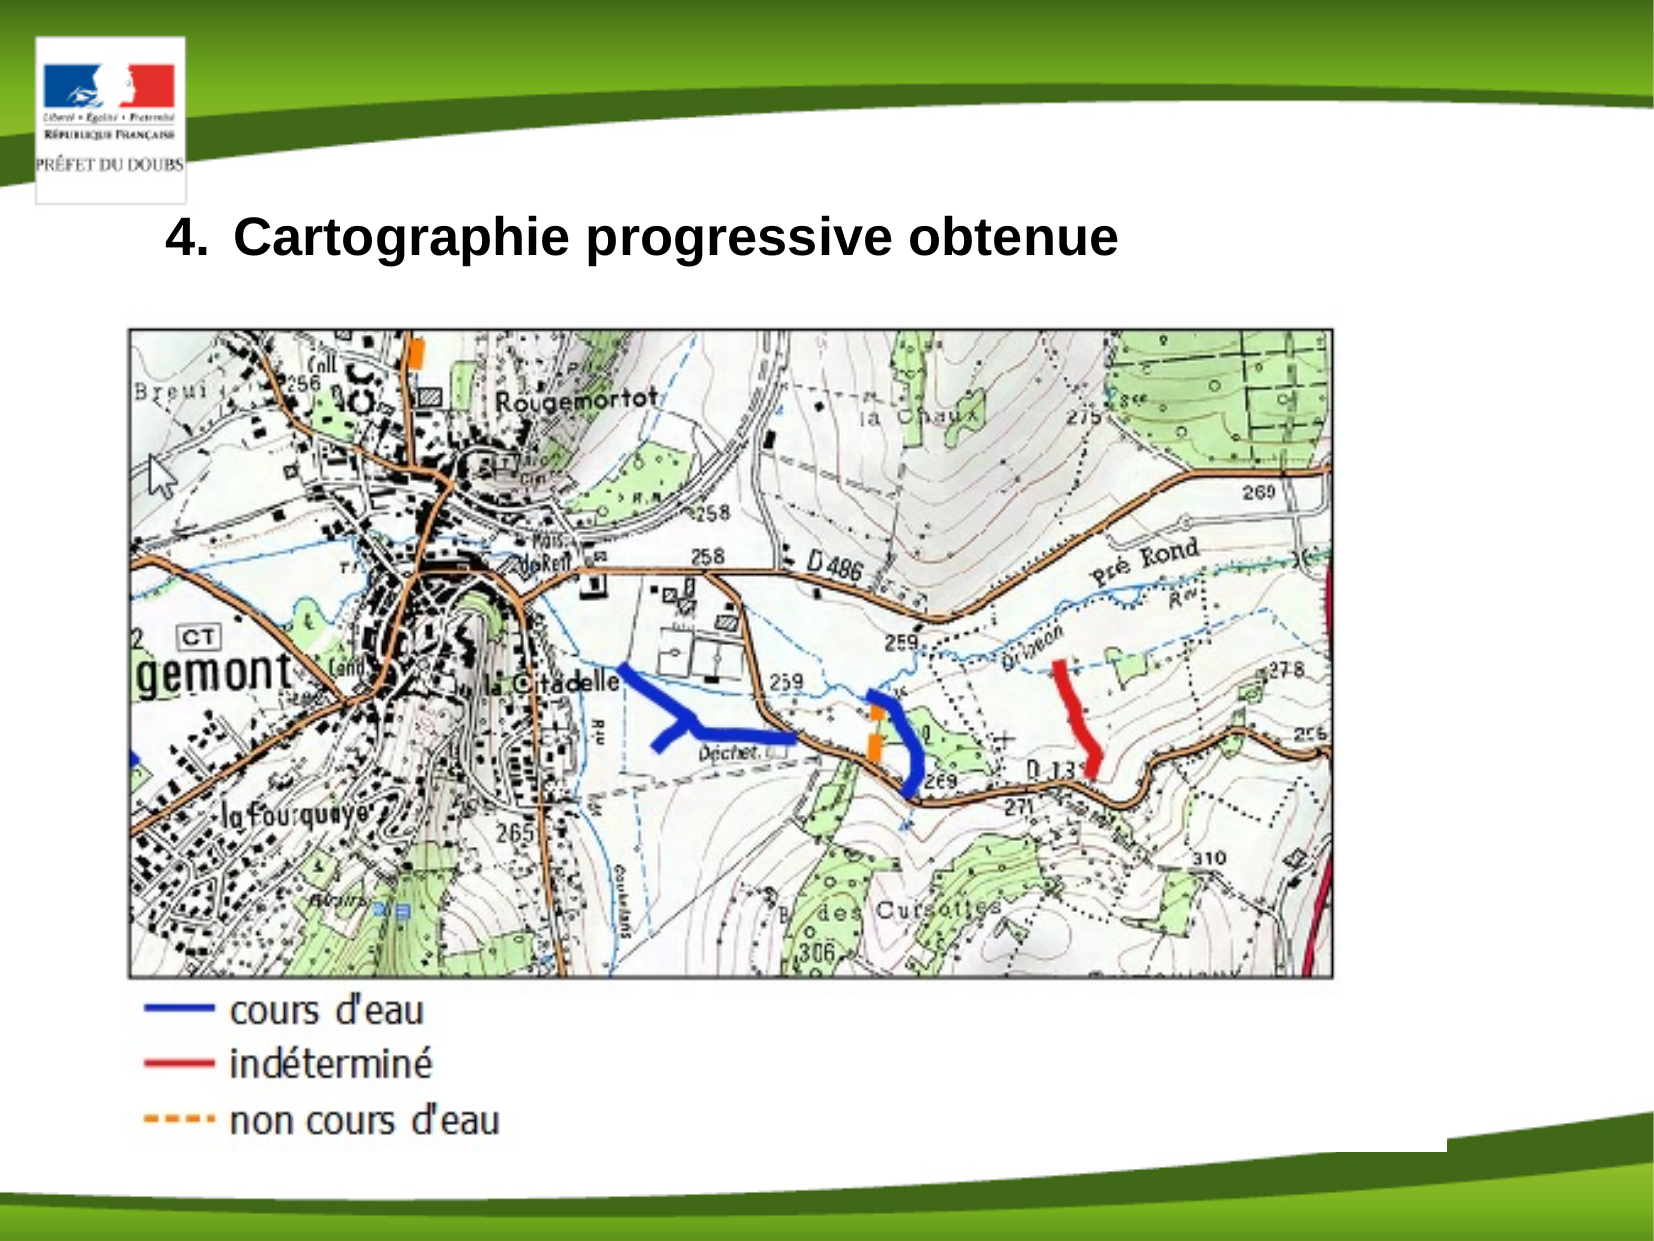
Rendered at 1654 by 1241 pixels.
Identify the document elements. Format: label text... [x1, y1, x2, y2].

picture [0, 0, 1654, 1241]
list Cartographie progressive obtenue [76, 206, 1565, 1201]
